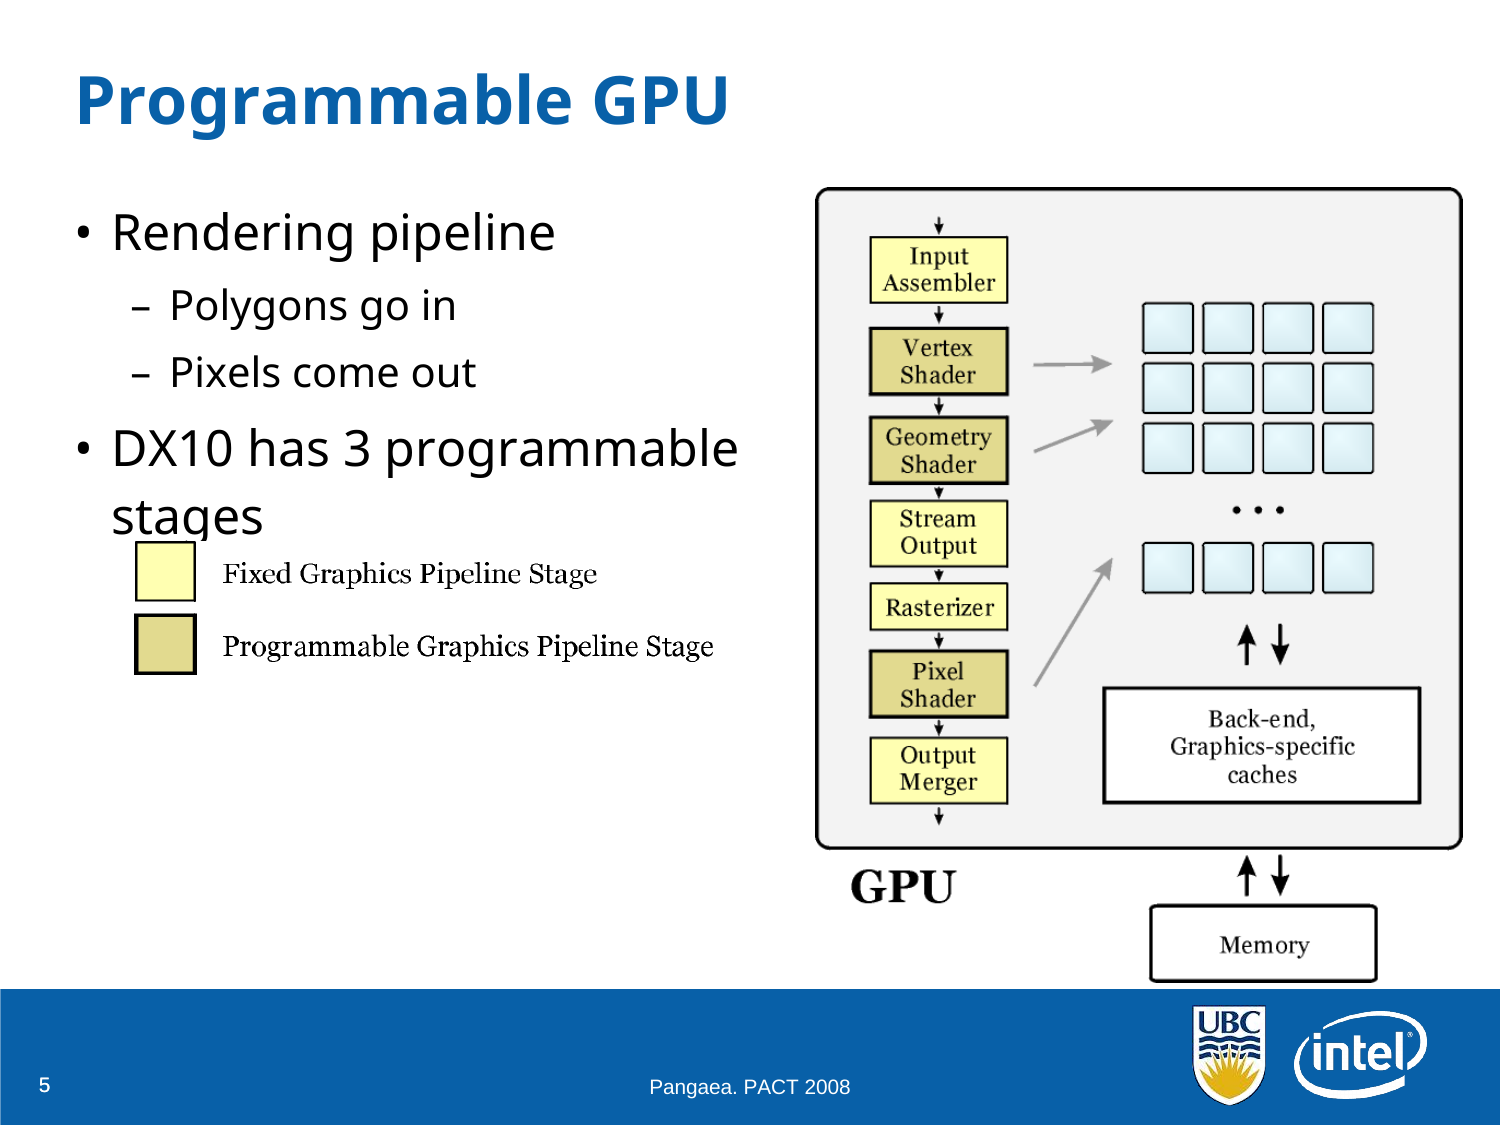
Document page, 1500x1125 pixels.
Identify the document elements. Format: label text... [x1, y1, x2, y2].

picture [1294, 1011, 1427, 1099]
picture [134, 541, 713, 676]
picture [1192, 1005, 1266, 1106]
picture [815, 187, 1463, 983]
title Programmable GPU [74, 25, 1427, 172]
list Rendering pipeline Polygons go in Pixels come out DX10 has 3 programmable stages [74, 197, 788, 992]
